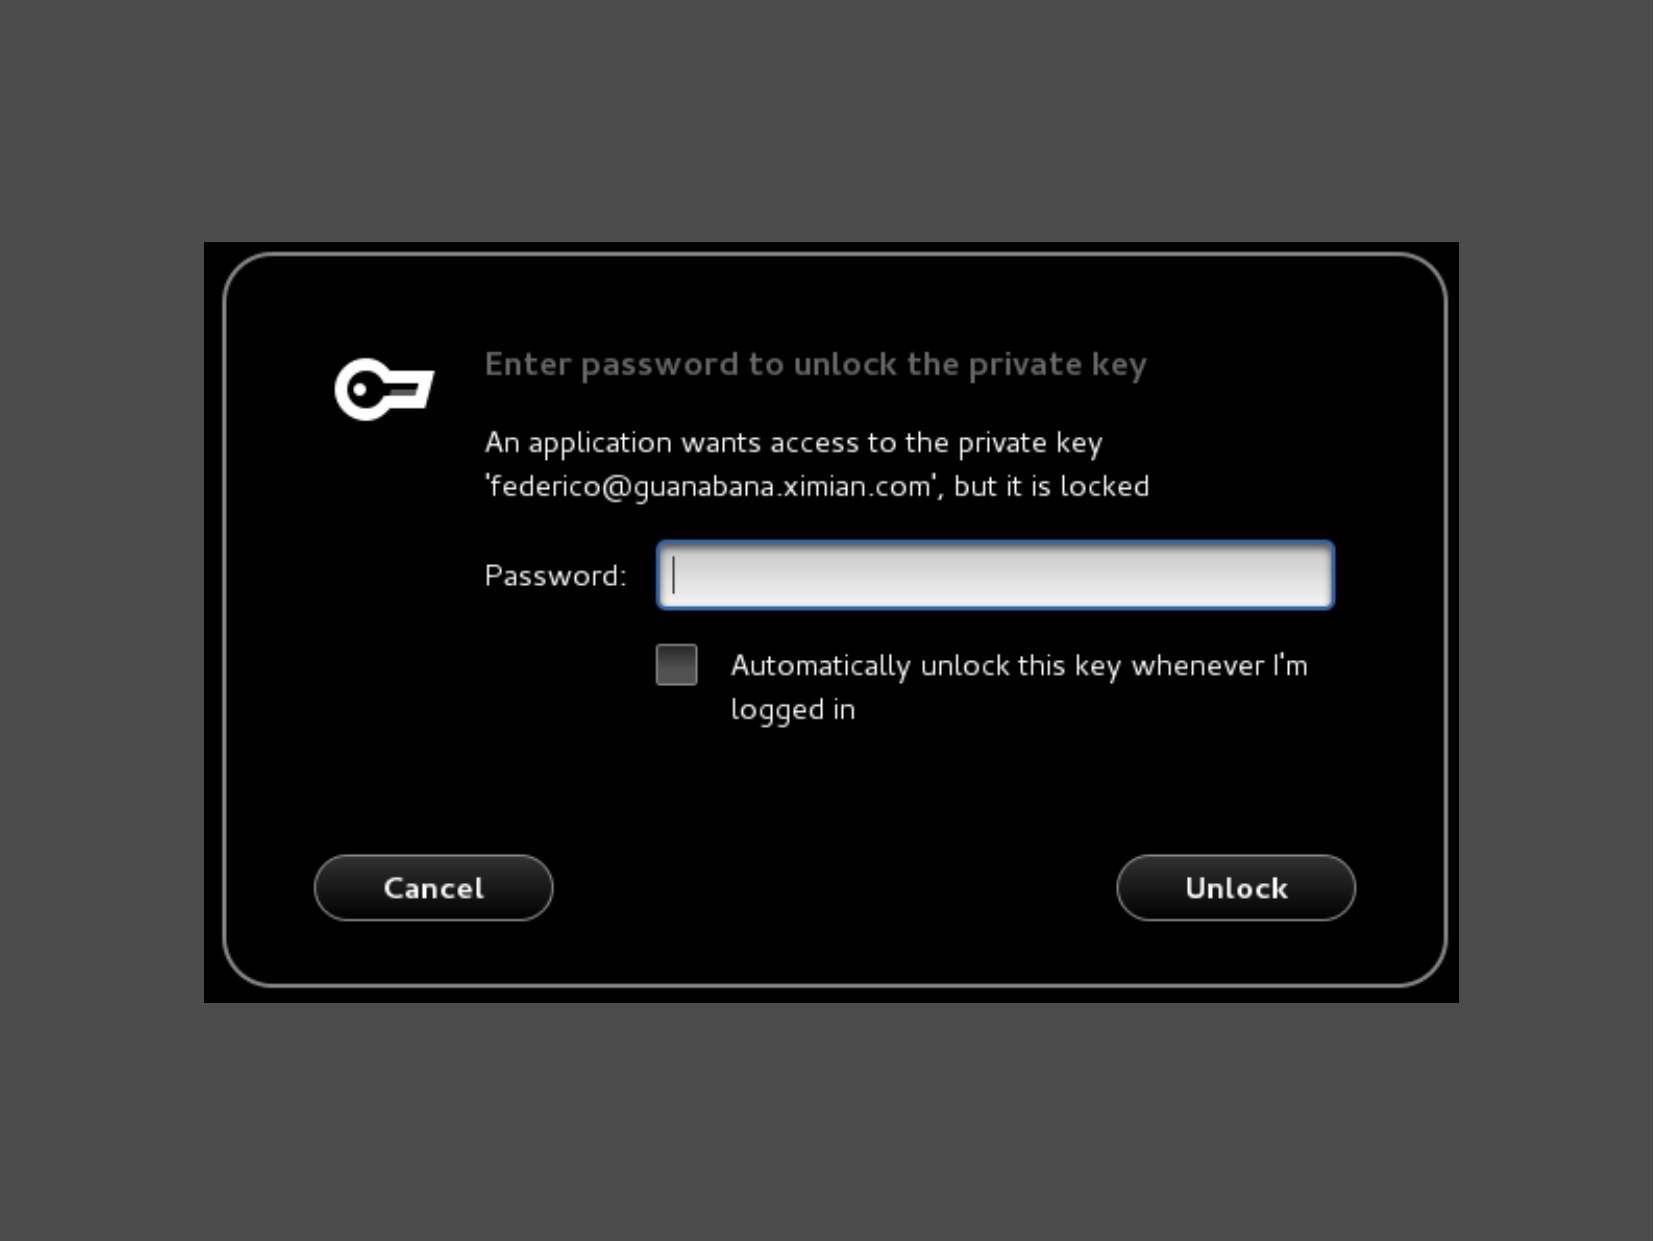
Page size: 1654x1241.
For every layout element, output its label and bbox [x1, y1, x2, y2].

picture [204, 242, 1459, 1003]
